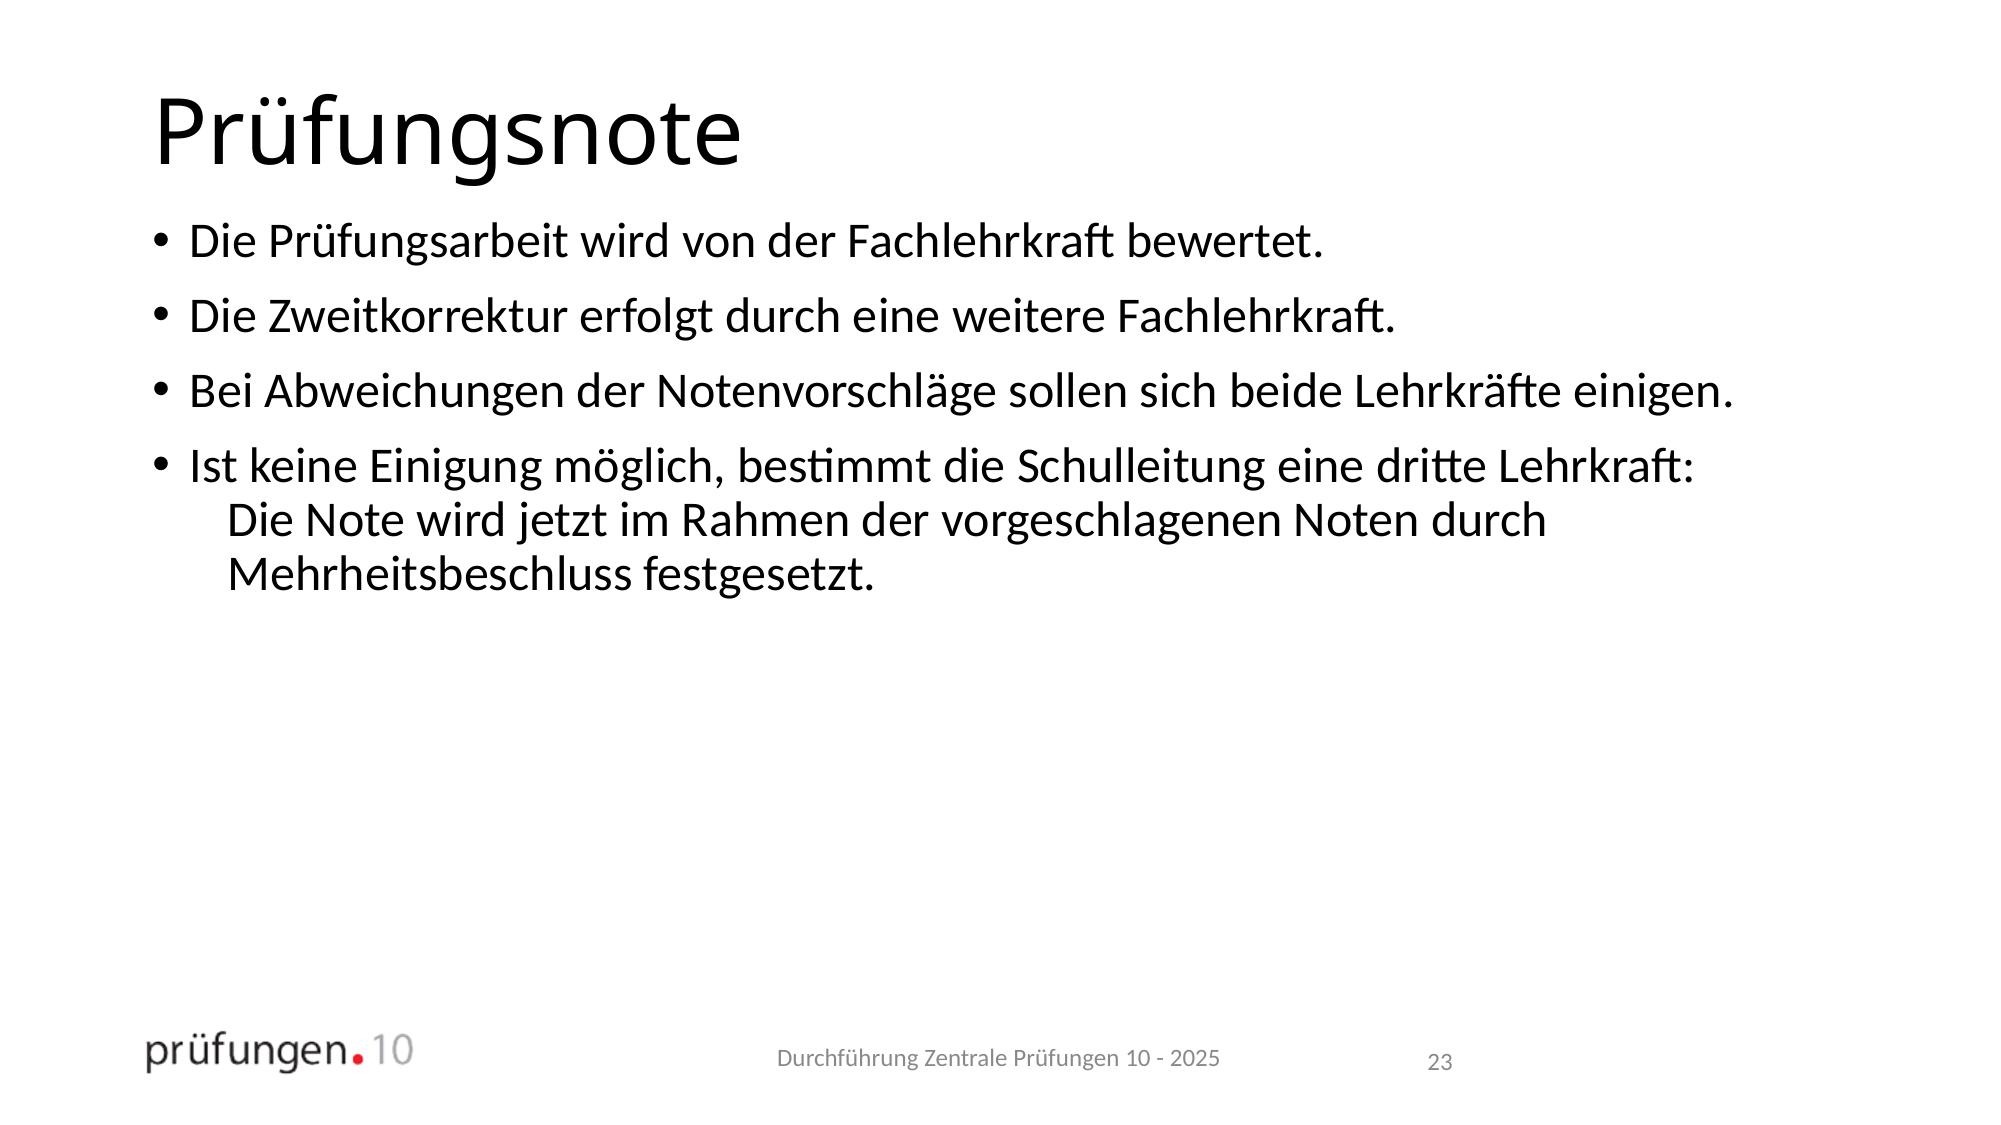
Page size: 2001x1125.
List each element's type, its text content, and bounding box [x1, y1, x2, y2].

list Die Prüfungsarbeit wird von der Fachlehrkraft bewertet. Die Zweitkorrektur erfolgt durch eine weitere Fachlehrkraft. Bei Abweichungen der Notenvorschläge sollen sich beide Lehrkräfte einigen. Ist keine Einigung möglich, bestimmt die Schulleitung eine dritte Lehrkraft: Die Note wird jetzt im Rahmen der vorgeschlagenen Noten durch Mehrheitsbeschluss festgesetzt. [137, 207, 1863, 1014]
picture [137, 1023, 423, 1080]
text_box <Foliennummer> [1412, 1030, 1863, 1091]
title Prüfungsnote [137, 77, 1863, 193]
